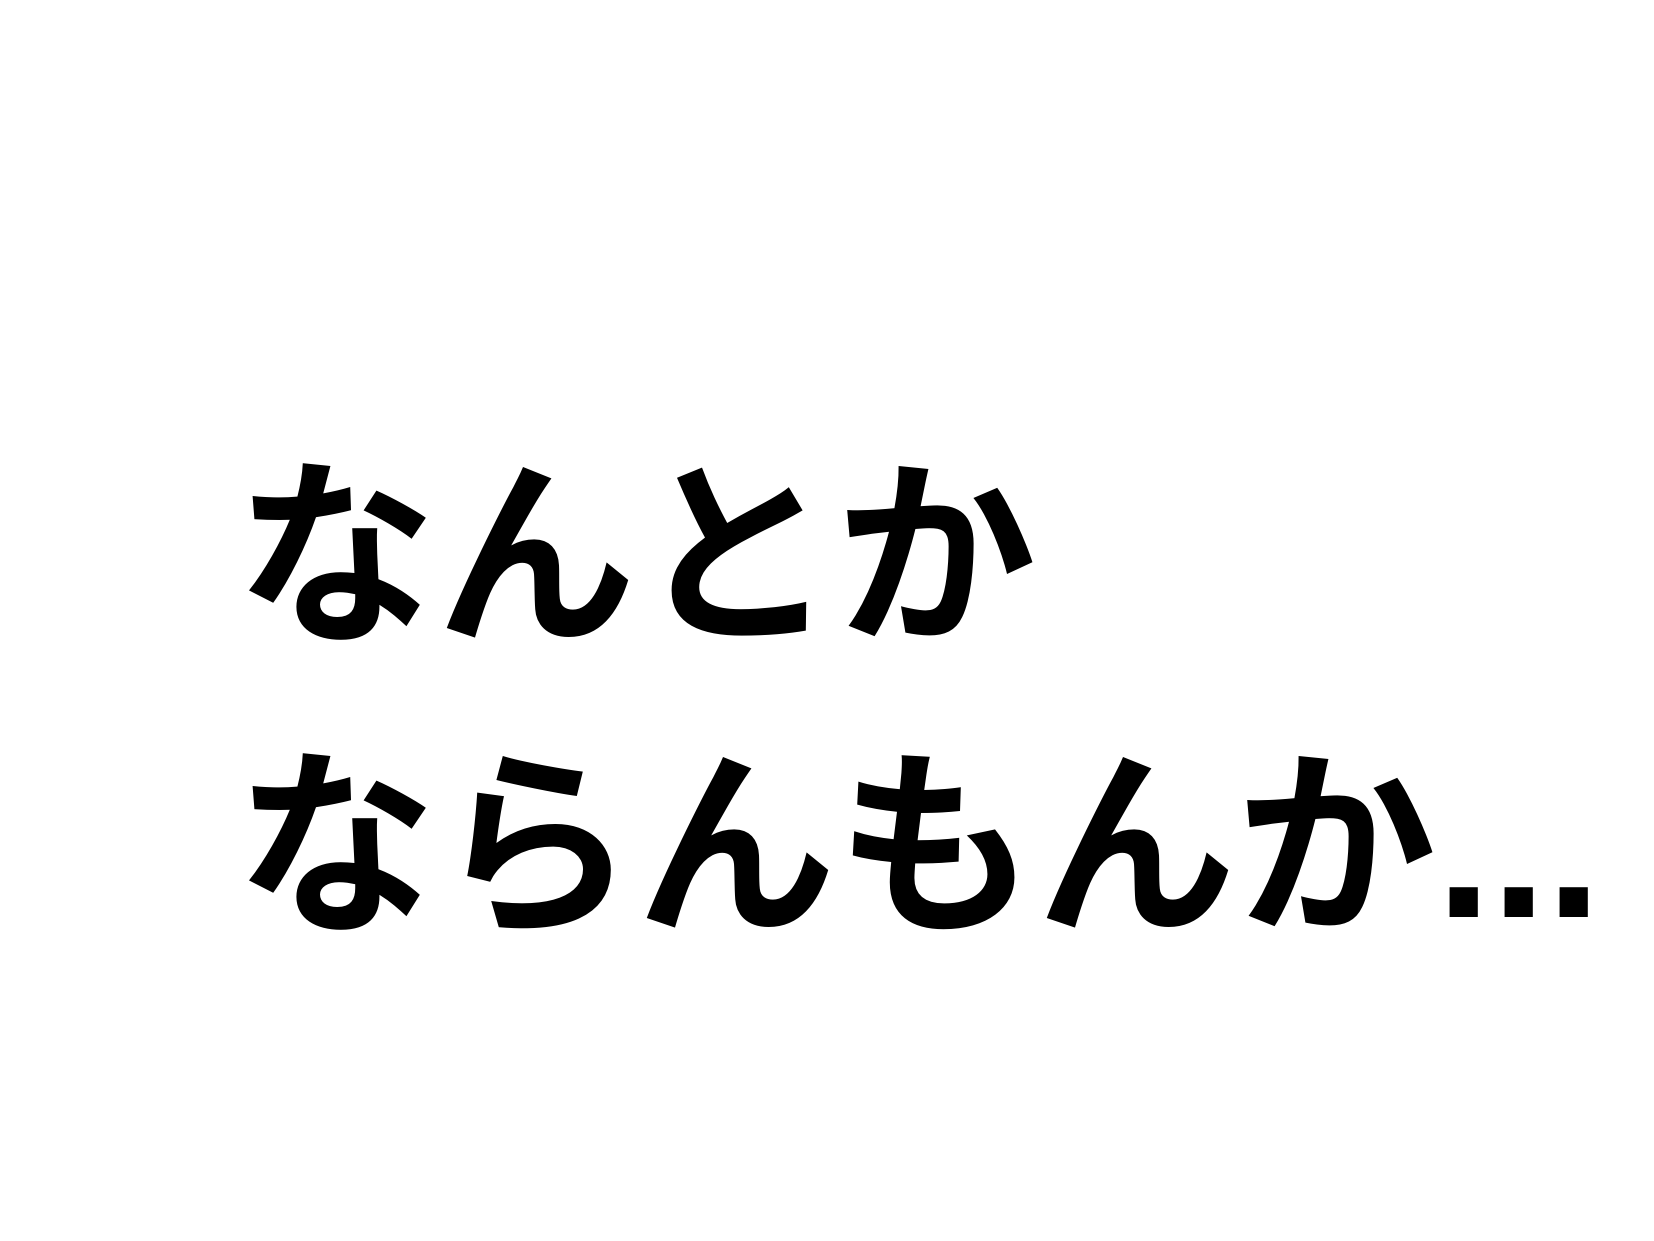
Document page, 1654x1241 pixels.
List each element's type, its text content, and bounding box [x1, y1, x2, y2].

text_box なんとか ならんもんか... [221, 388, 1460, 842]
